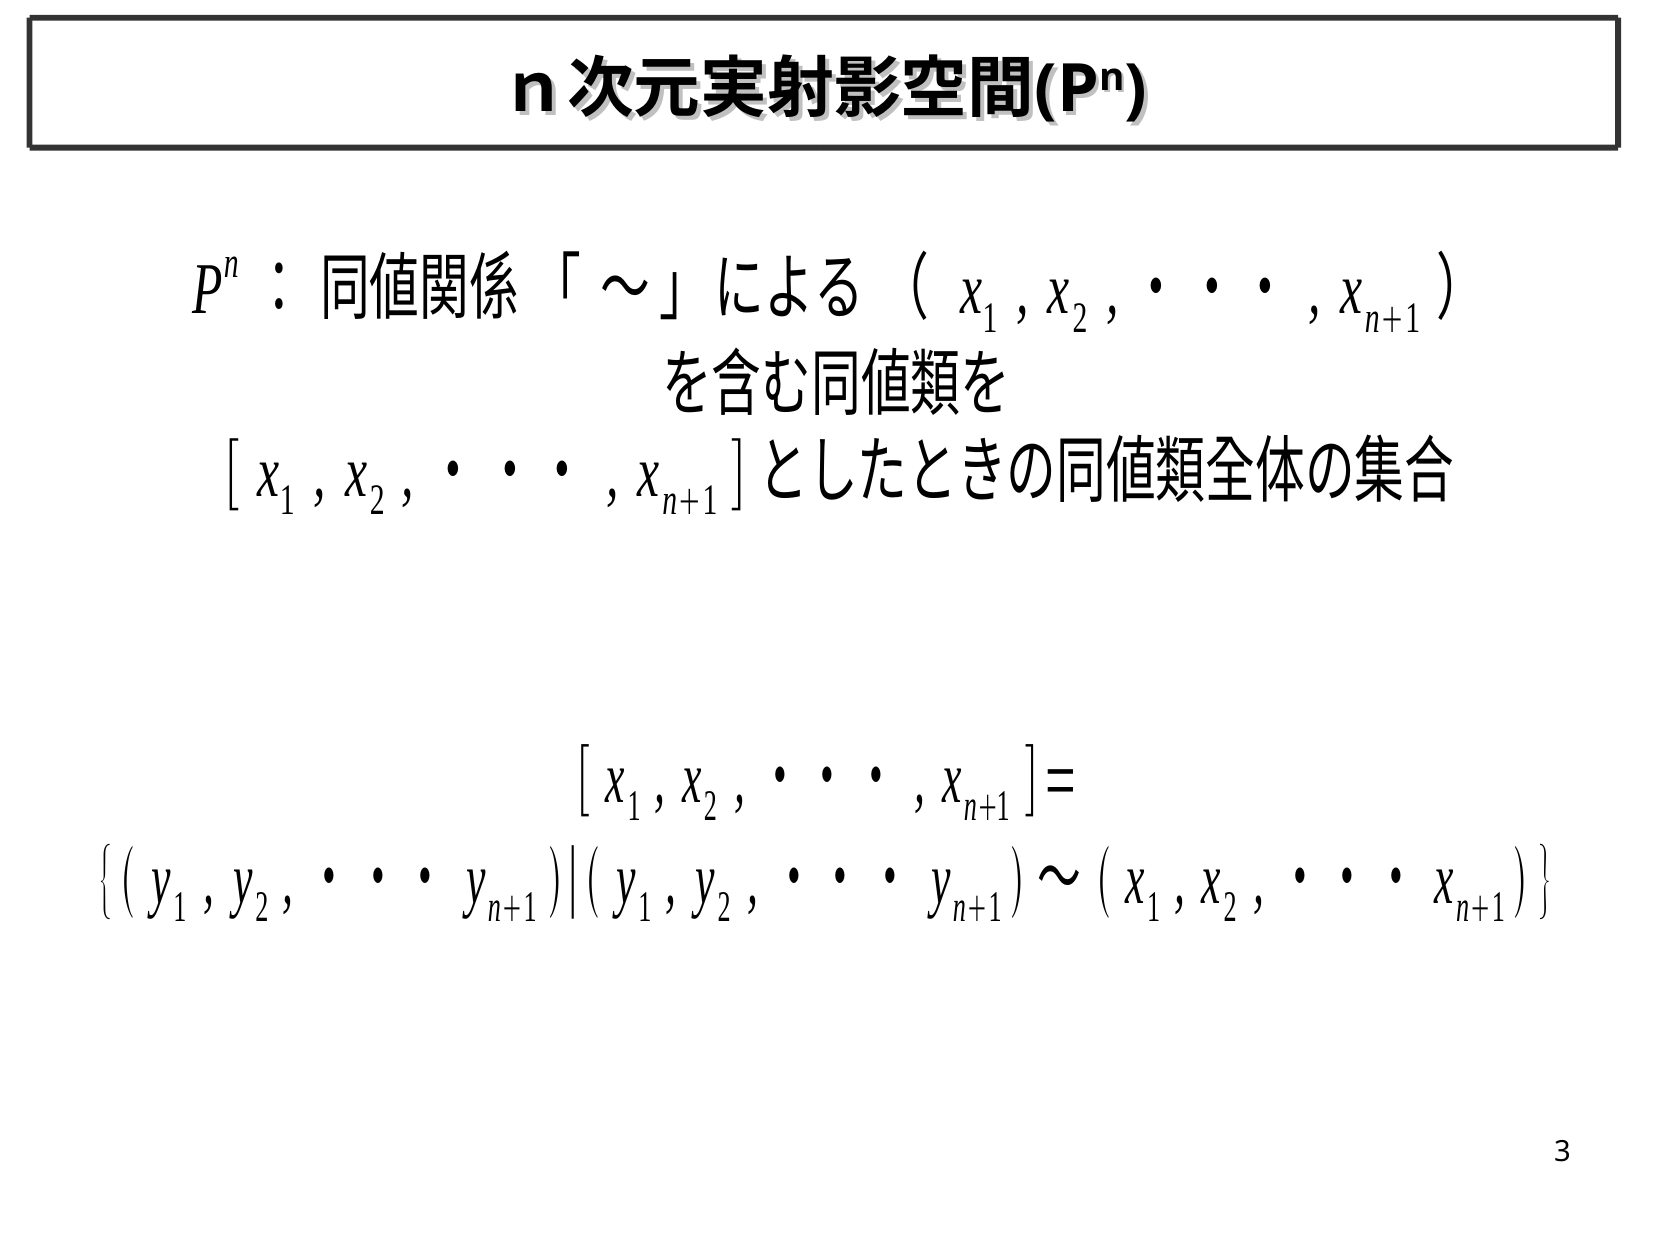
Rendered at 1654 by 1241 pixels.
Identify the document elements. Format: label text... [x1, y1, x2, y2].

text_box ｎ次元実射影空間(Pn) [29, 17, 1619, 148]
chart [88, 738, 1565, 930]
chart [177, 236, 1498, 525]
